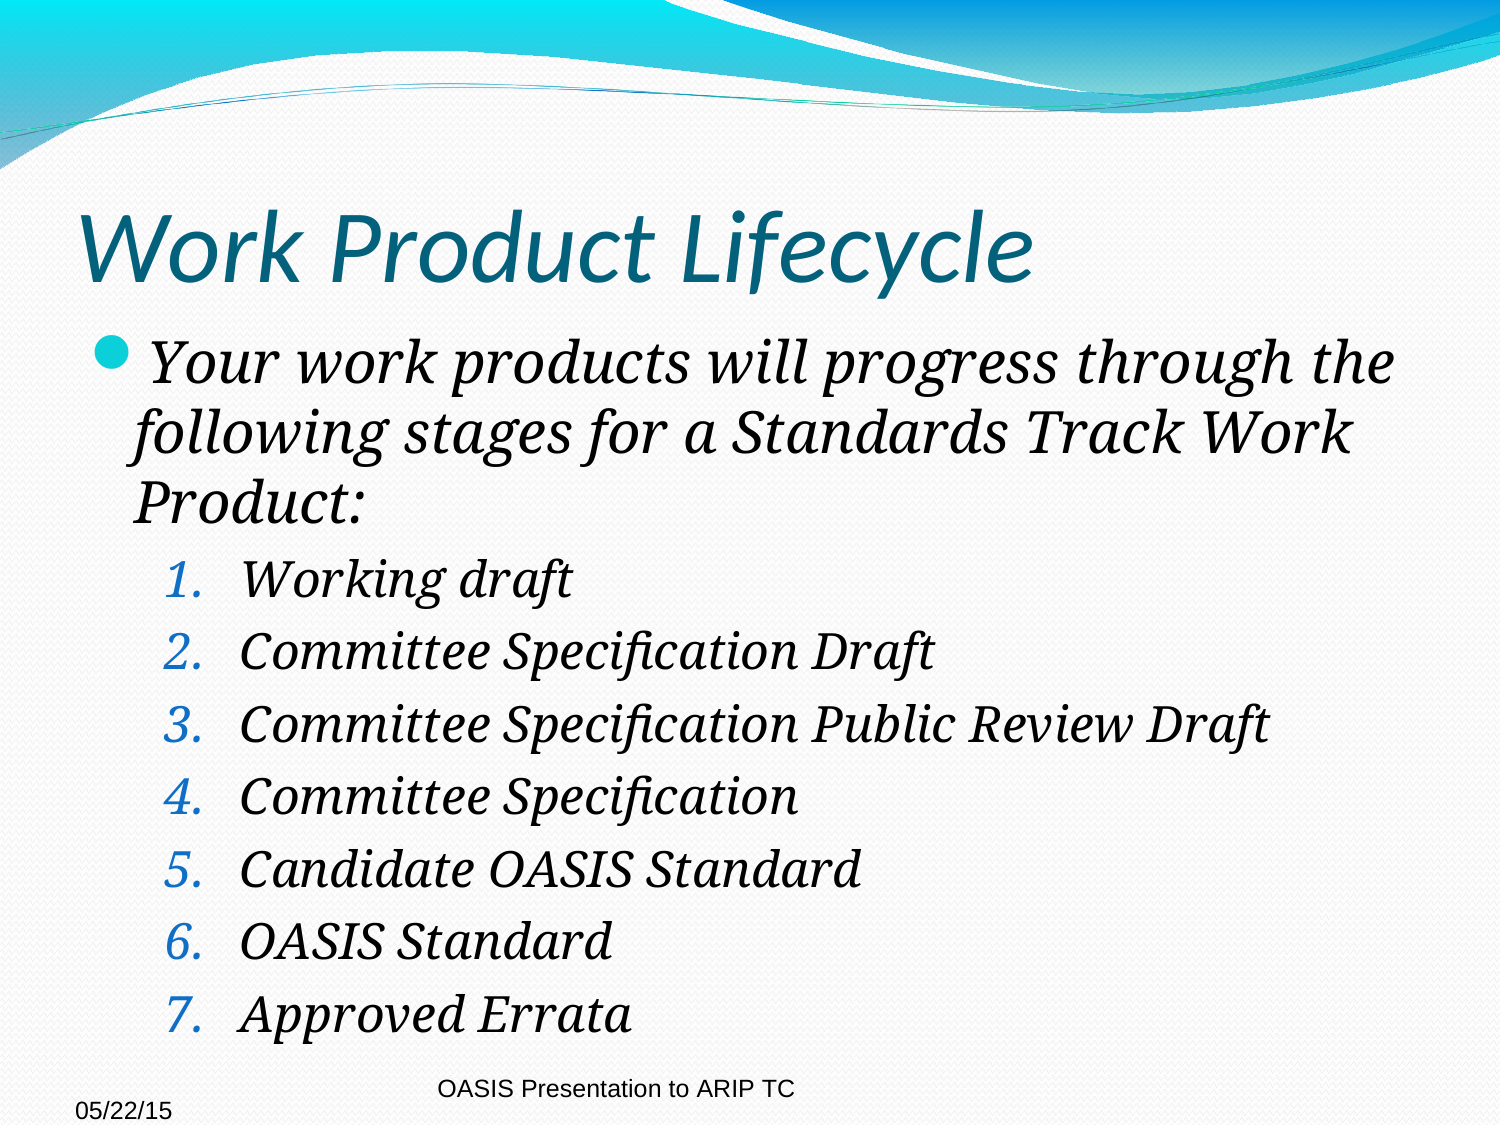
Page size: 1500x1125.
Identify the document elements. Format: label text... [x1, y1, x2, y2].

text_box 05/22/15 [75, 1087, 425, 1125]
picture [0, 0, 1500, 1125]
text_box Your work products will progress through the following stages for a Standards Track Work Product: Working draft Committee Specification Draft Committee Specification Public Review Draft Committee Specification Candidate OASIS Standard OASIS Standard Approved Errata [74, 317, 1450, 1038]
text_box OASIS Presentation to ARIP TC [437, 982, 988, 1103]
text_box Work Product Lifecycle [75, 115, 1426, 304]
